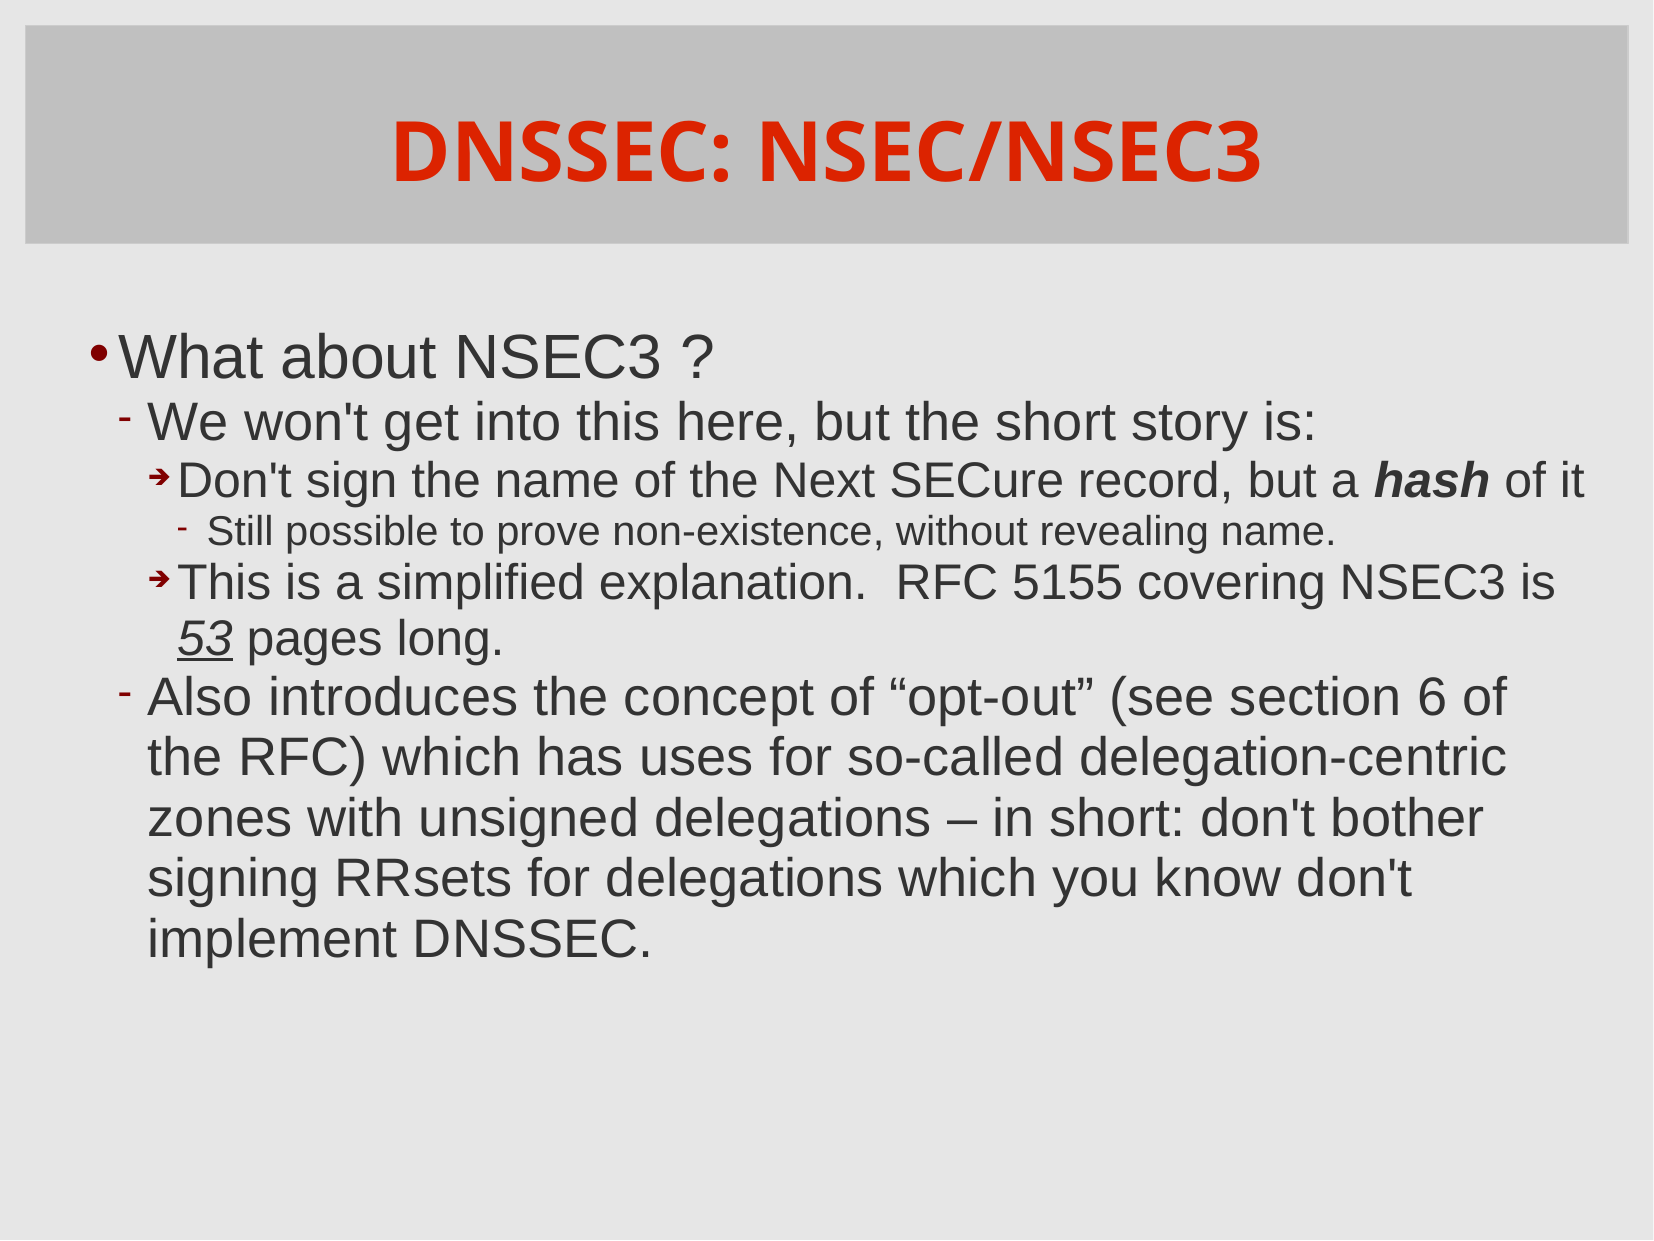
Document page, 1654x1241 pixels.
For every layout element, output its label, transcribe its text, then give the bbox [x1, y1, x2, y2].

title DNSSEC: NSEC/NSEC3 [121, 46, 1532, 253]
list What about NSEC3 ? We won't get into this here, but the short story is: Don't sign the name of the Next SECure record, but a hash of it Still possible to prove non-existence, without revealing name. This is a simplified explanation. RFC 5155 covering NSEC3 is 53 pages long. Also introduces the concept of “opt-out” (see section 6 of the RFC) which has uses for so-called delegation-centric zones with unsigned delegations – in short: don't bother signing RRsets for delegations which you know don't implement DNSSEC. [59, 322, 1593, 1131]
